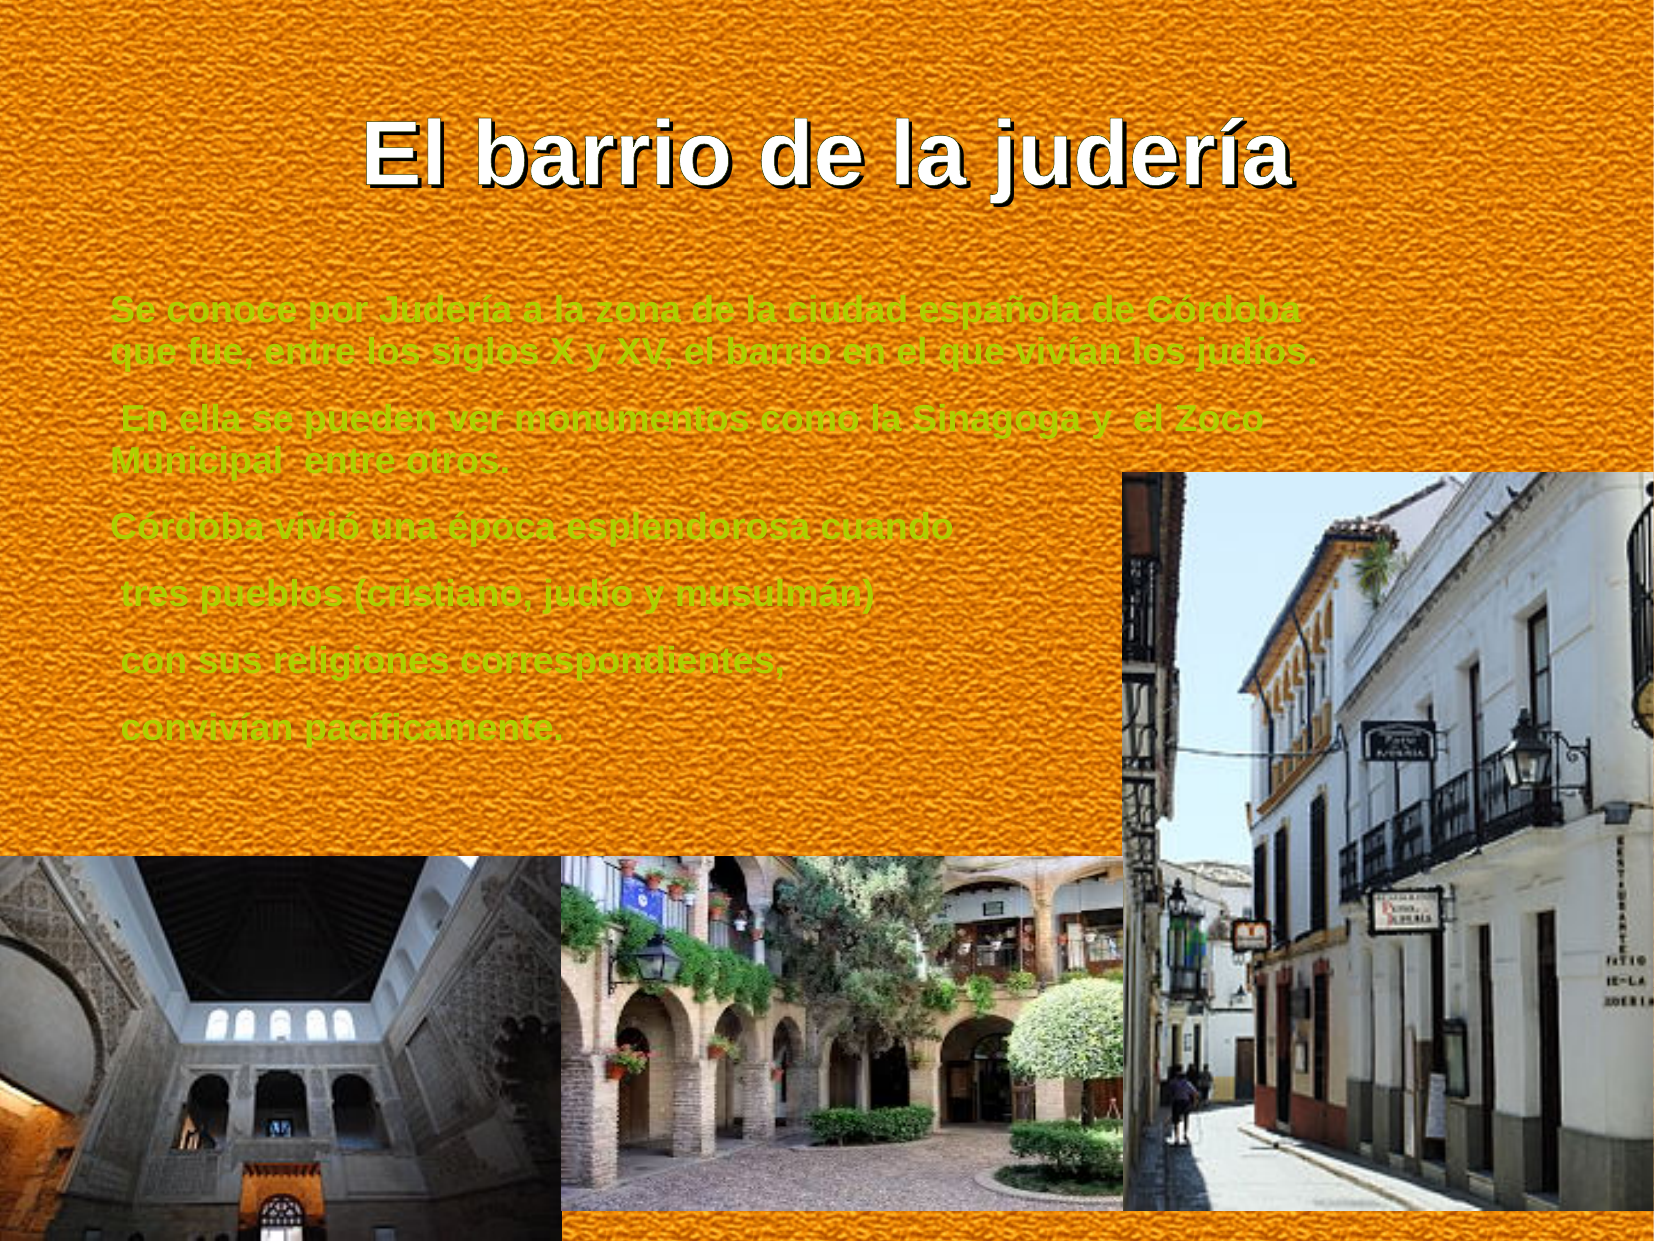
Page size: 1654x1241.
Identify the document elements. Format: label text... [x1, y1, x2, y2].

text_box Se conoce por Judería a la zona de la ciudad española de Córdoba que fue, entre los siglos X y XV, el barrio en el que vivían los judíos. En ella se pueden ver monumentos como la Sinagoga y el Zoco Municipal entre otros. Córdoba vivió una época esplendorosa cuando tres pueblos (cristiano, judío y musulmán) con sus religiones correspondientes, convivían pacíficamente. [95, 280, 1359, 756]
picture [0, 0, 1654, 1241]
title El barrio de la judería [82, 56, 1571, 250]
